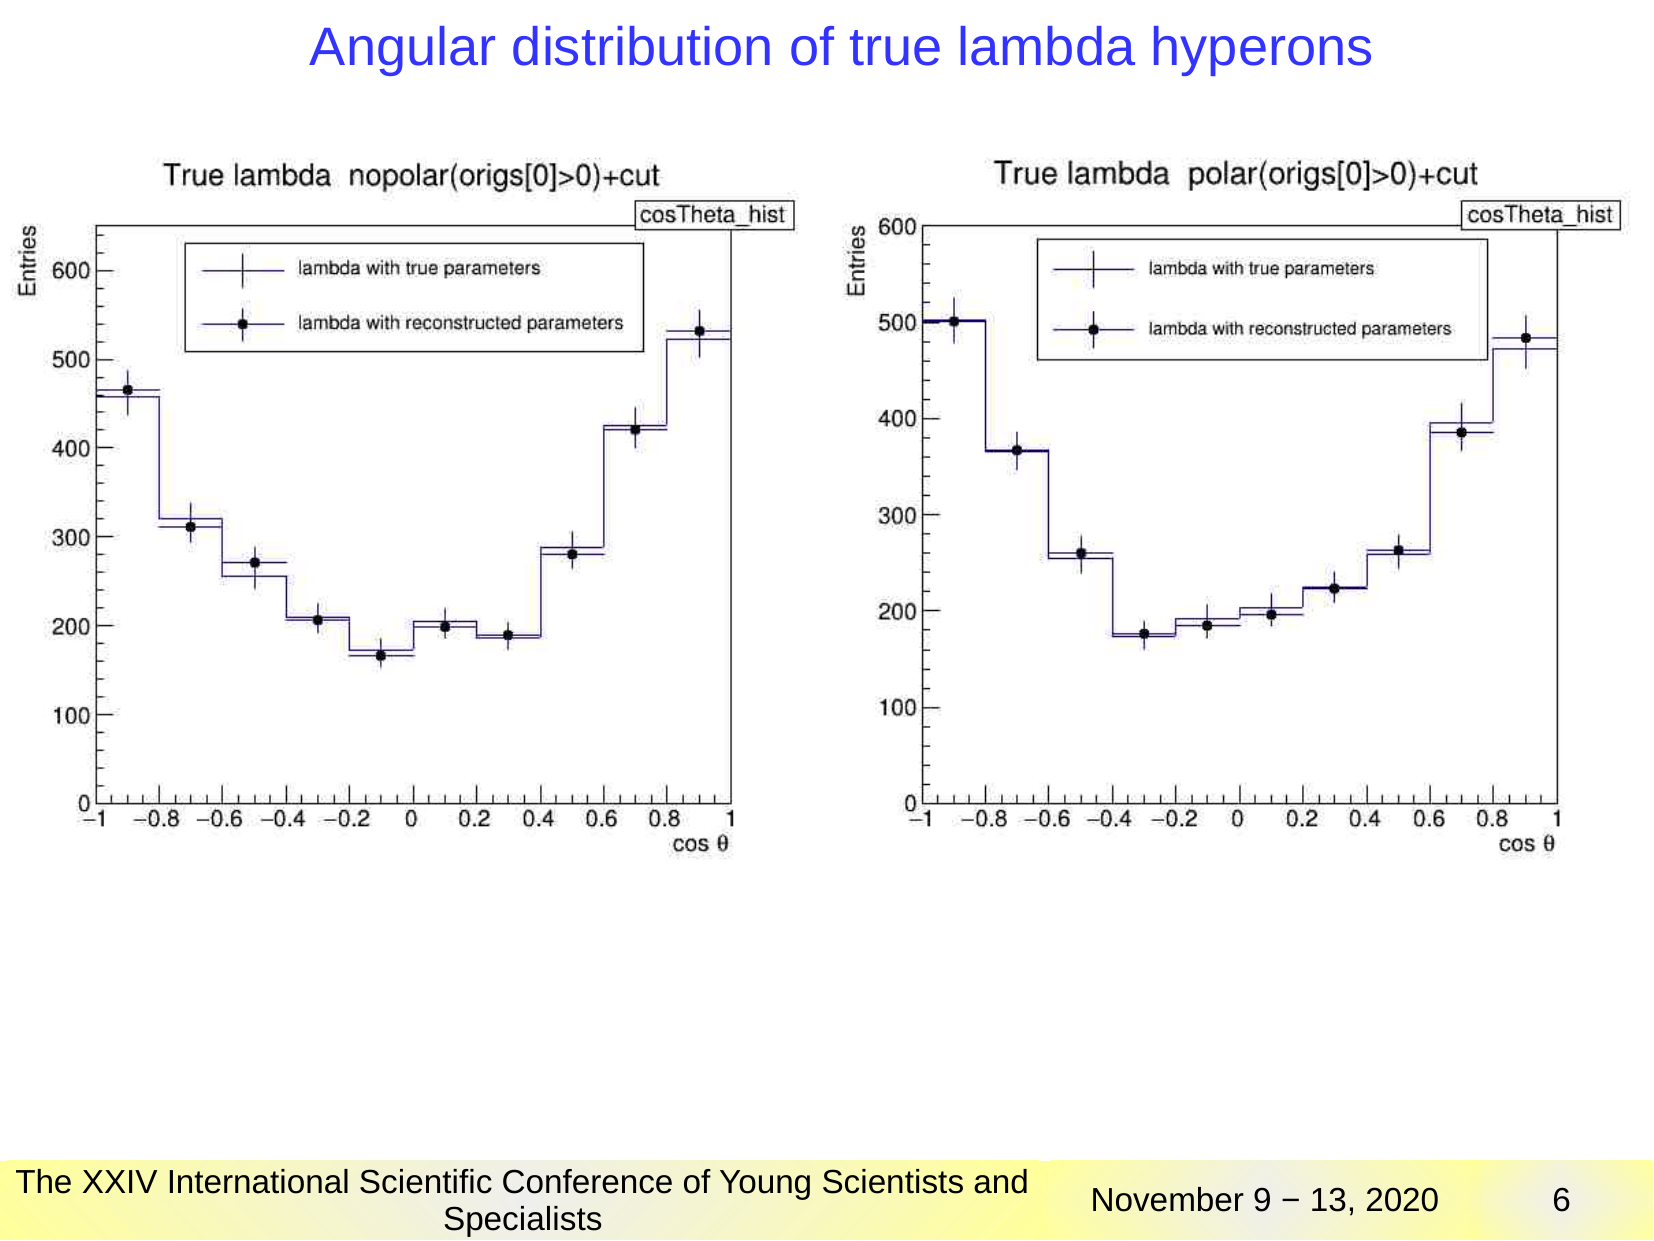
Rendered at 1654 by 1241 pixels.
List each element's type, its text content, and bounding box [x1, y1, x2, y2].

text_box 6 [1469, 1160, 1654, 1240]
picture [0, 147, 1654, 884]
text_box November 9 − 13, 2020 [1047, 1160, 1469, 1240]
title Angular distribution of true lambda hyperons [90, 0, 1561, 119]
text_box The XXIV International Scientific Conference of Young Scientists and Specialists [0, 1160, 1047, 1240]
